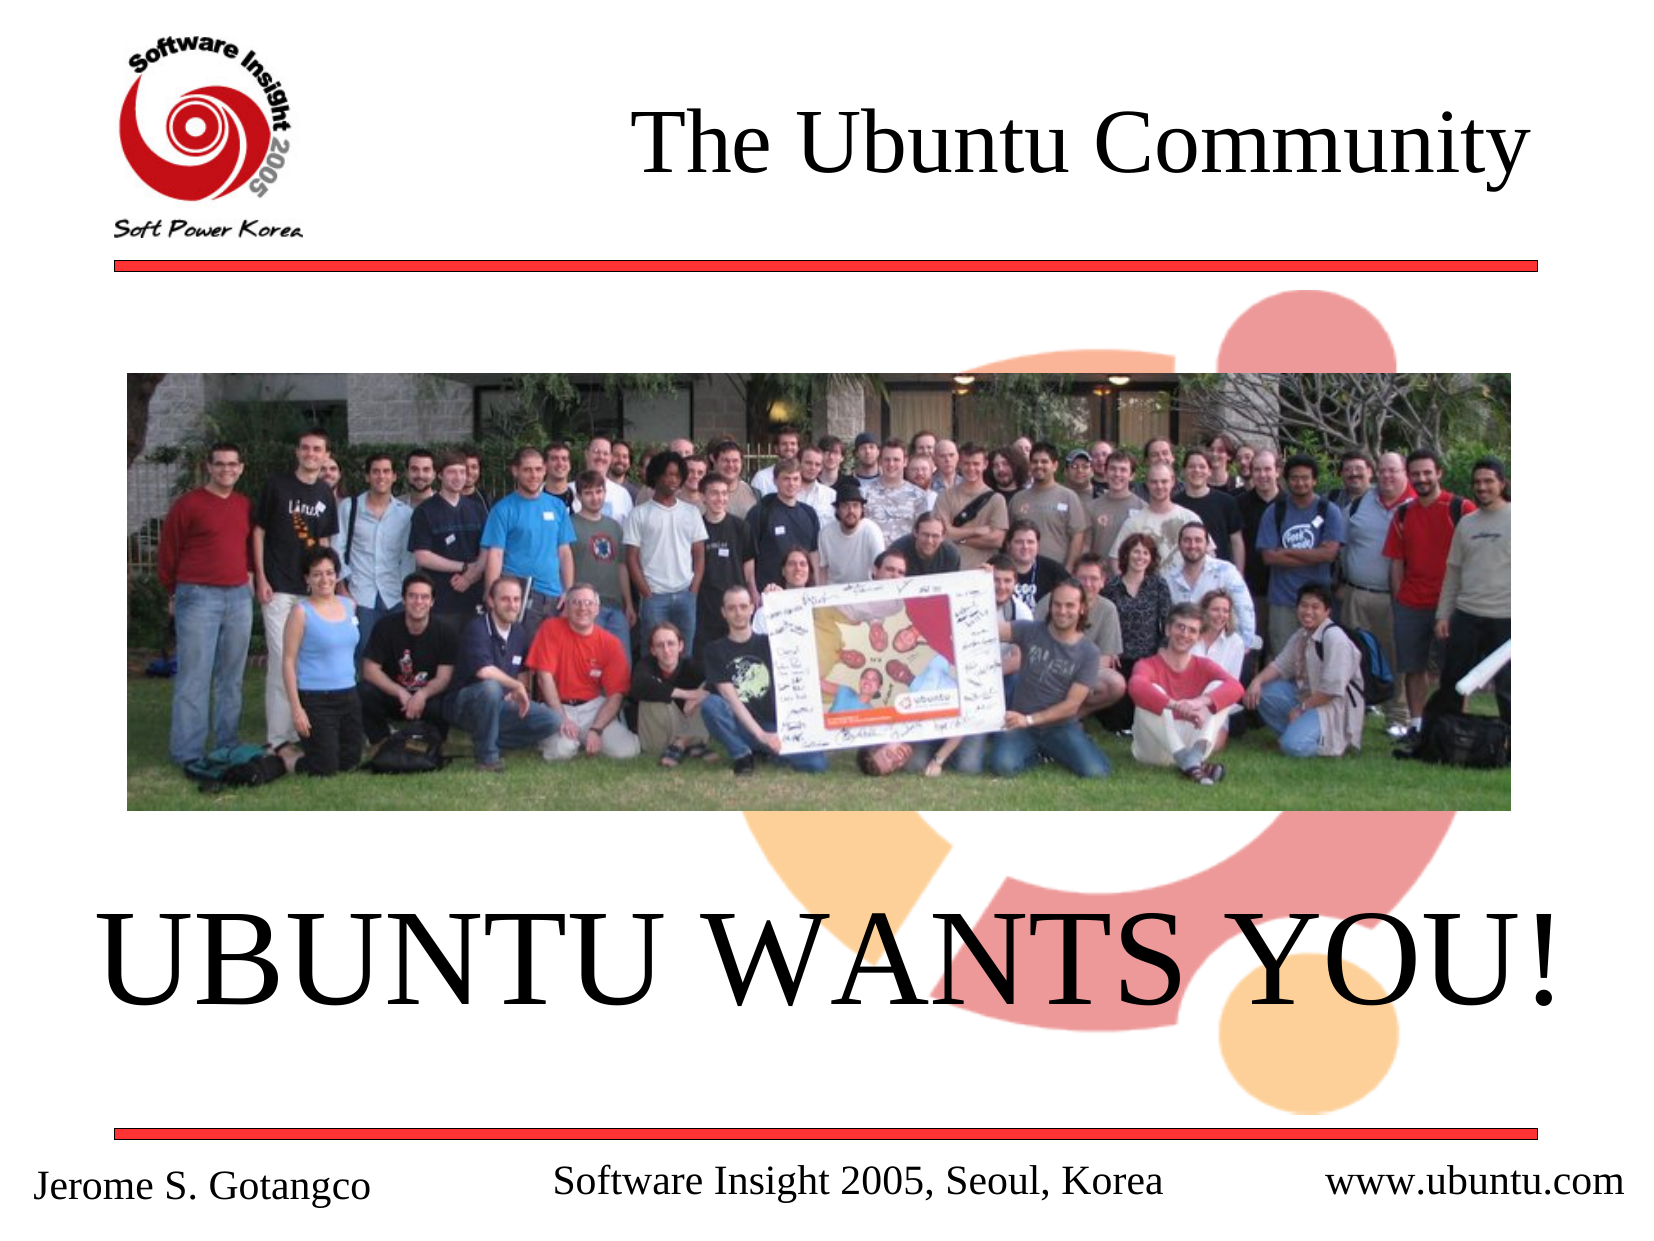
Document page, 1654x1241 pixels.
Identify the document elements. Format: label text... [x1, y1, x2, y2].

text_box UBUNTU WANTS YOU! [94, 882, 1569, 1035]
title The Ubuntu Community [334, 37, 1534, 246]
picture [127, 373, 1511, 811]
picture [114, 36, 303, 238]
